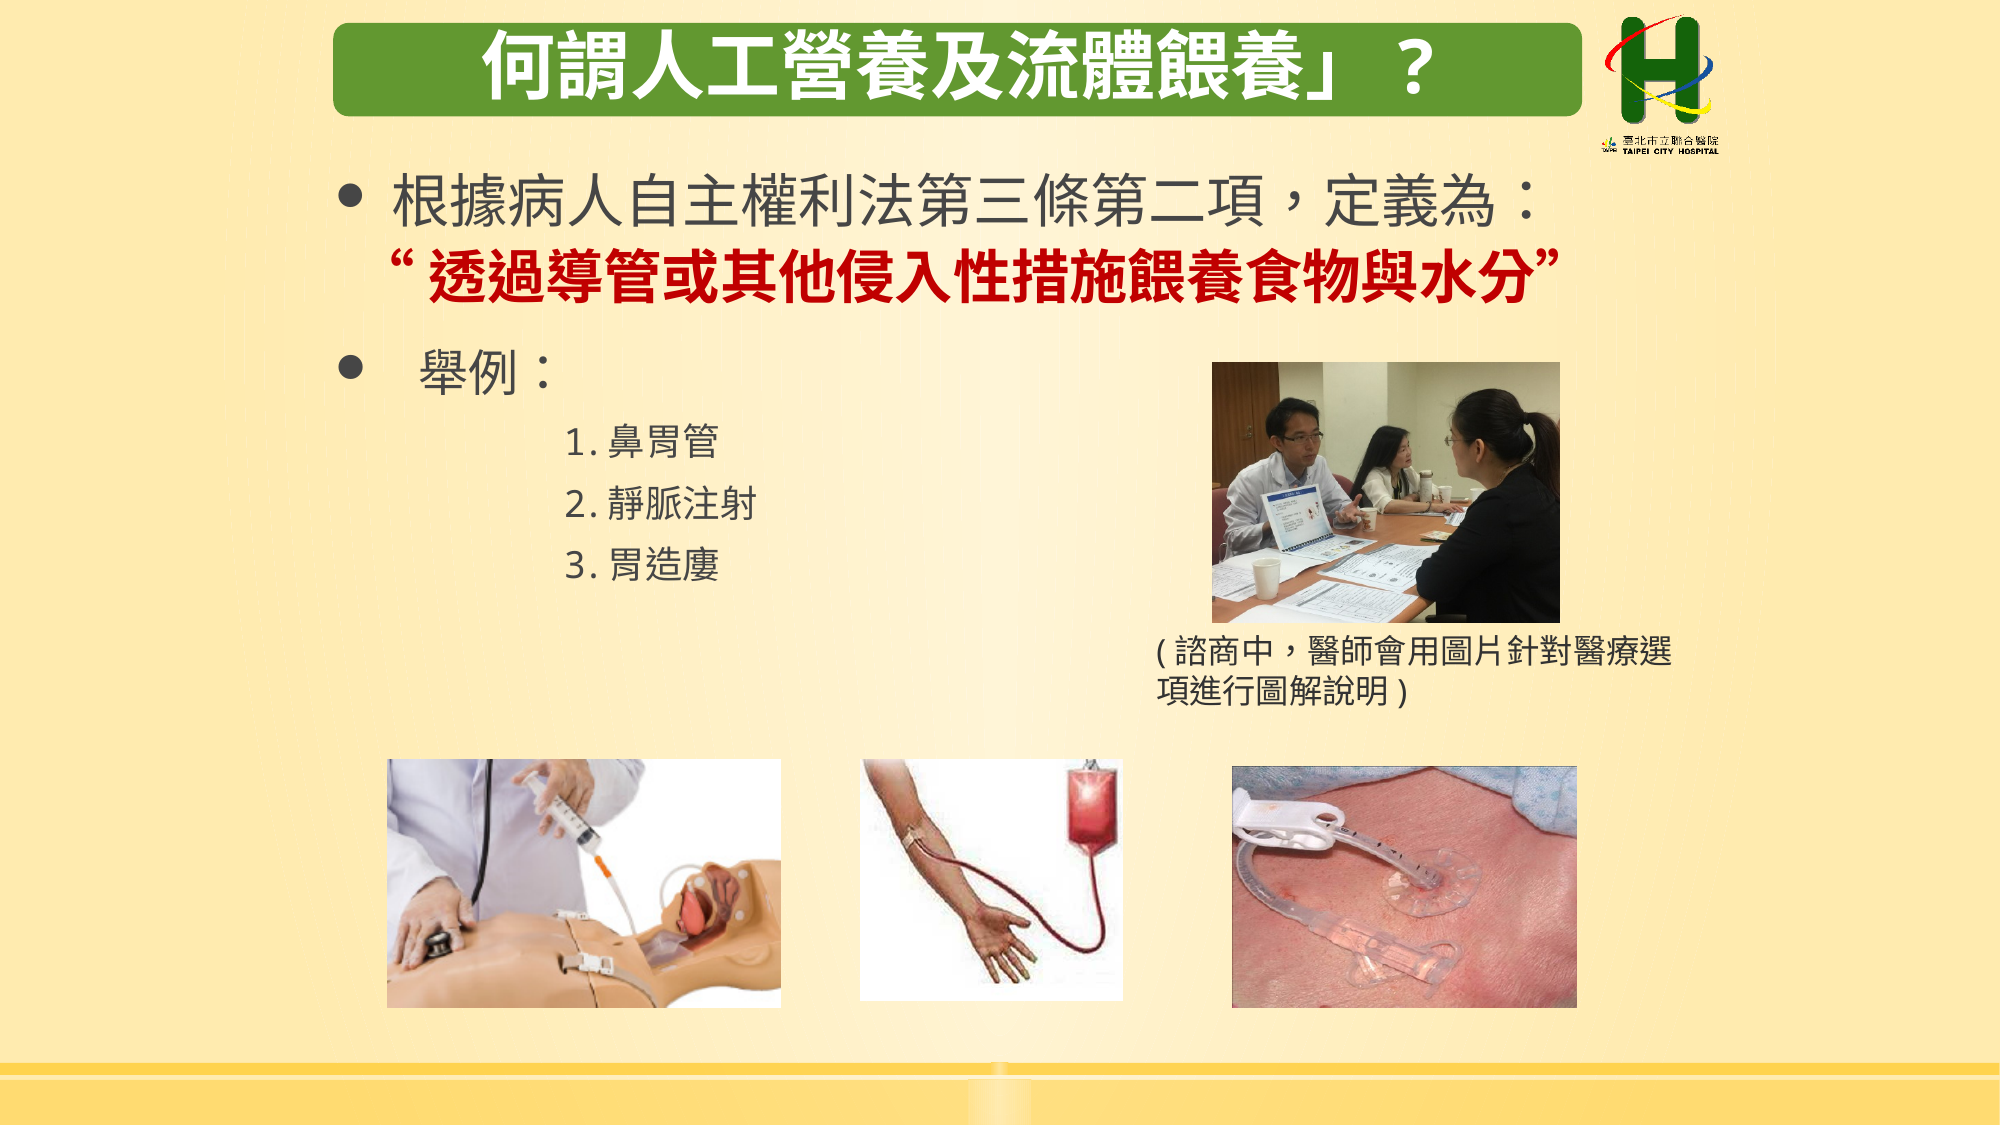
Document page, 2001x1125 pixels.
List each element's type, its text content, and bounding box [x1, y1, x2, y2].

picture [1578, 1, 1747, 171]
picture [387, 759, 781, 1008]
picture [1212, 362, 1560, 622]
list 根據病人自主權利法第三條第二項，定義為： “透過導管或其他侵入性措施餵養食物與水分” 舉例： 鼻胃管 靜脈注射 胃造廔 [312, 165, 1663, 908]
picture [1232, 766, 1577, 1008]
text_box (諮商中，醫師會用圖片針對醫療選項進行圖解說明) [1141, 622, 1709, 718]
picture [860, 759, 1123, 1001]
text_box 何謂人工營養及流體餵養」? [333, 22, 1583, 117]
